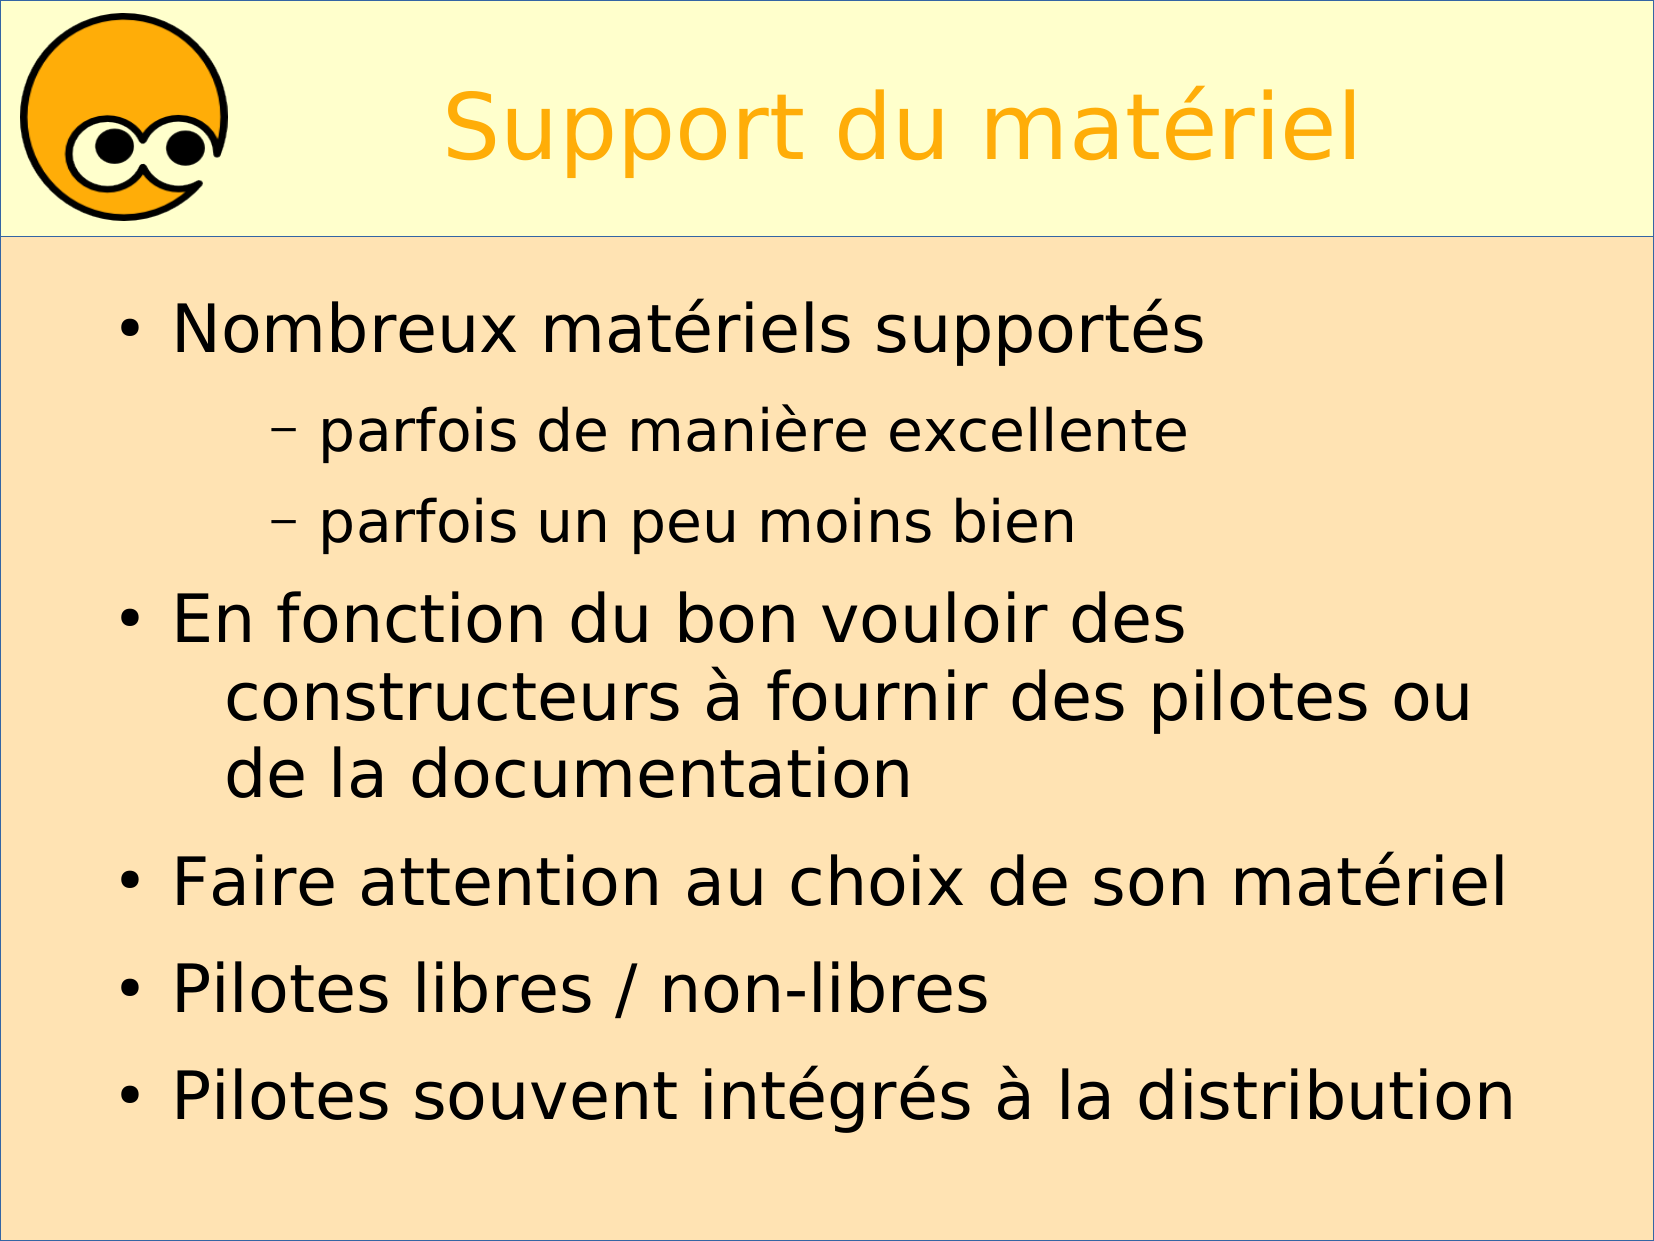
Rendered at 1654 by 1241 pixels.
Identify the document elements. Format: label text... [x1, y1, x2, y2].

title Support du matériel [236, 49, 1571, 207]
list Nombreux matériels supportés parfois de manière excellente parfois un peu moins bien En fonction du bon vouloir des constructeurs à fournir des pilotes ou de la documentation Faire attention au choix de son matériel Pilotes libres / non-libres Pilotes souvent intégrés à la distribution [82, 290, 1571, 1136]
picture [20, 13, 228, 221]
